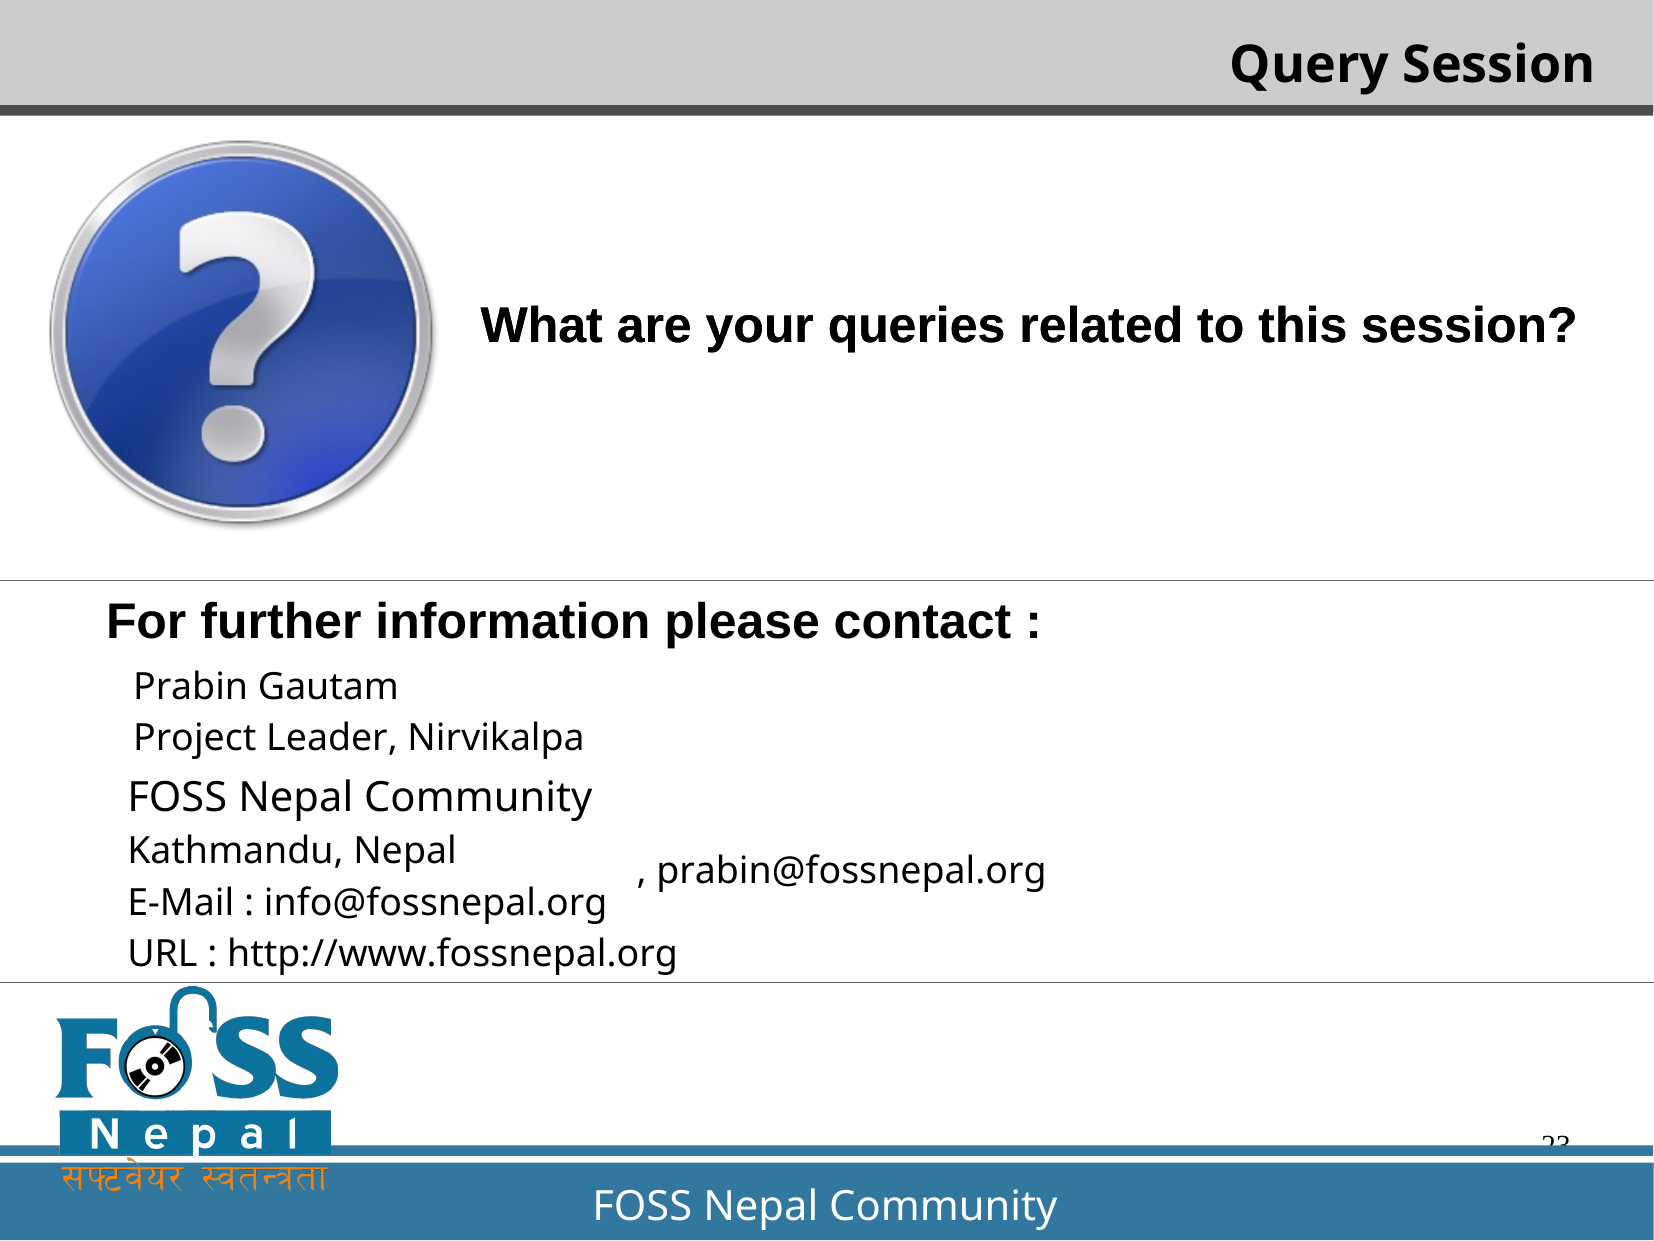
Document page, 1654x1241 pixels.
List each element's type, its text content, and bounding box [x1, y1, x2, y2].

picture [55, 986, 338, 1191]
picture [47, 138, 448, 539]
text_box Prabin Gautam Project Leader, Nirvikalpa [118, 651, 1356, 754]
picture [197, 986, 338, 1085]
text_box , prabin@fossnepal.org [621, 835, 1260, 895]
